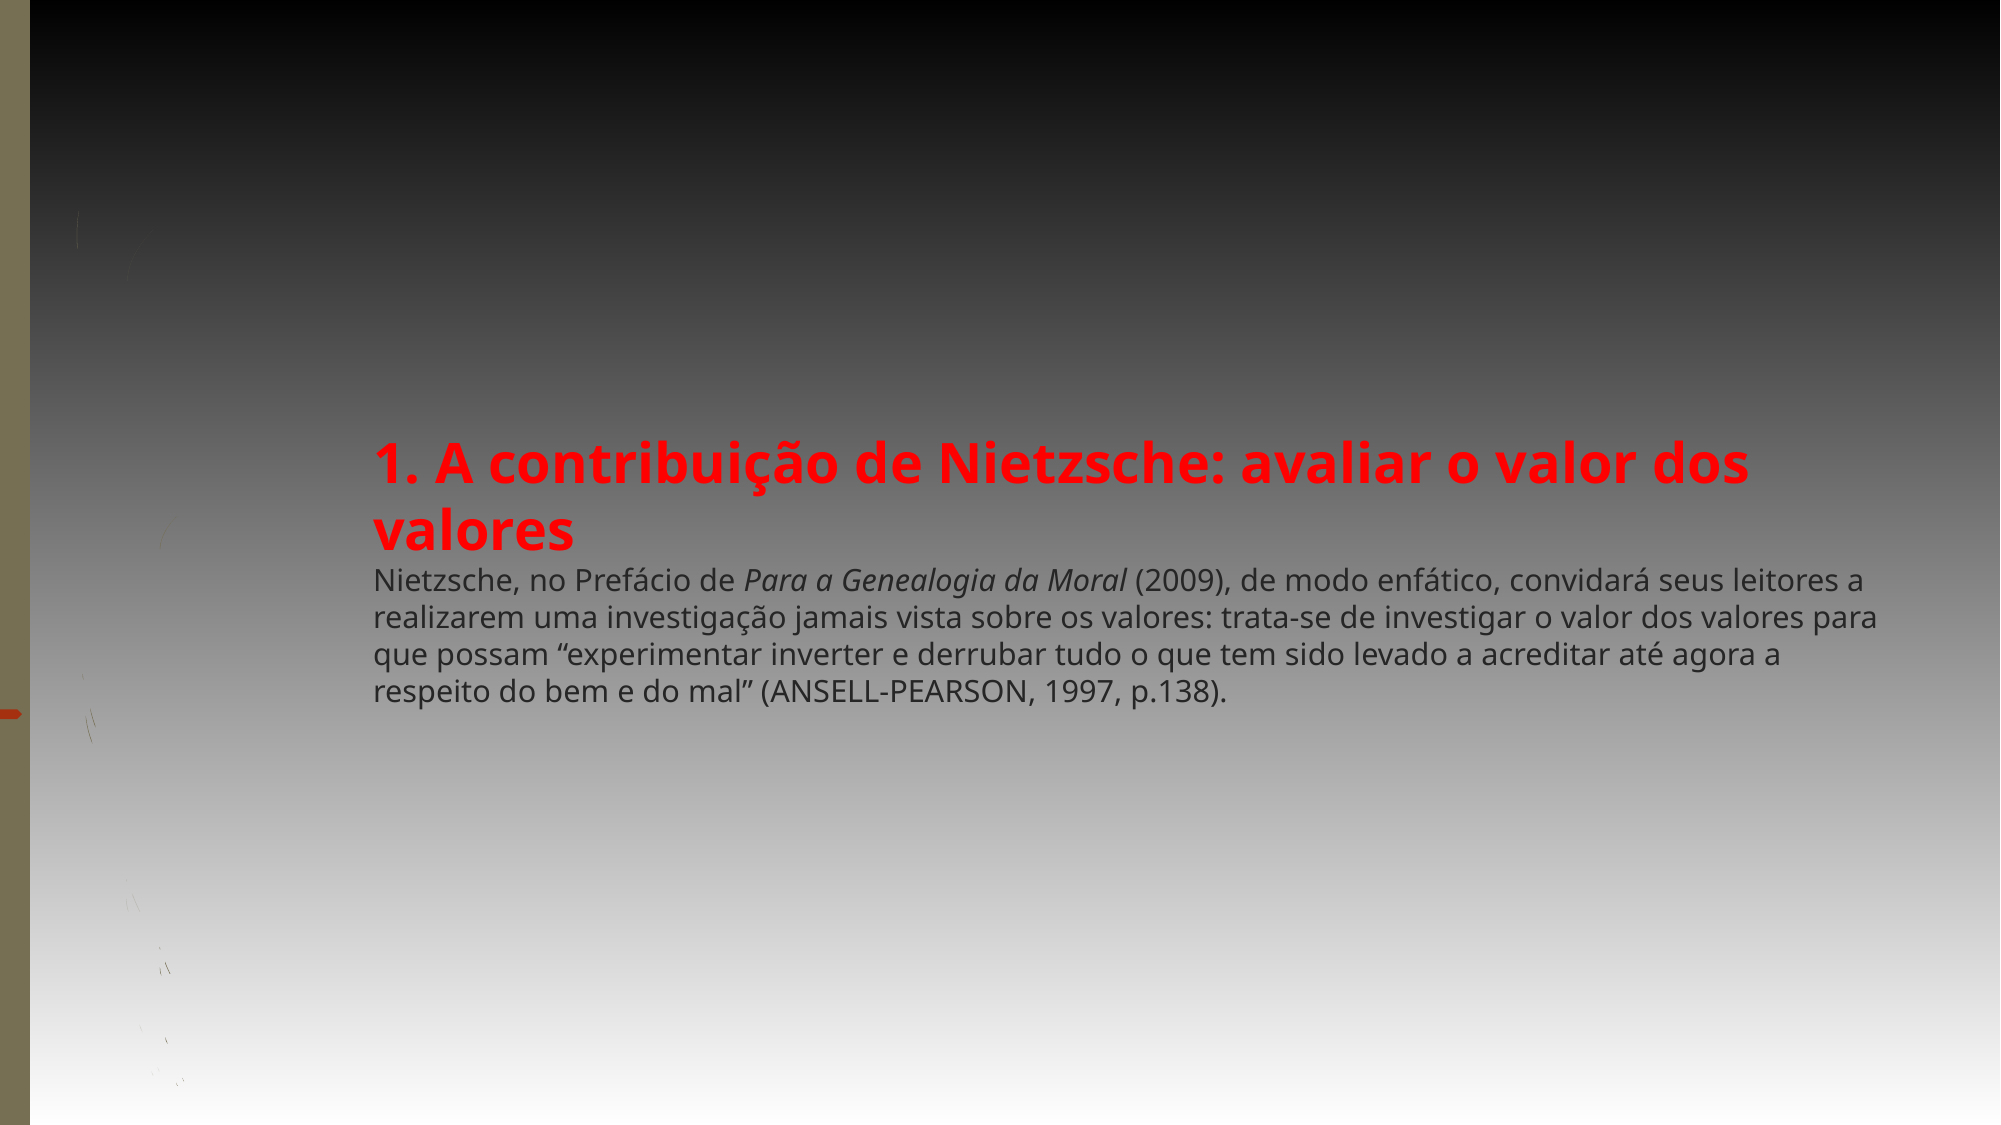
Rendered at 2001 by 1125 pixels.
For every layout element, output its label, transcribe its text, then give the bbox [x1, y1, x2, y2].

title 1. A contribuição de Nietzsche: avaliar o valor dos valores Nietzsche, no Prefácio de Para a Genealogia da Moral (2009), de modo enfático, convidará seus leitores a realizarem uma investigação jamais vista sobre os valores: trata-se de investigar o valor dos valores para que possam “experimentar inverter e derrubar tudo o que tem sido levado a acreditar até agora a respeito do bem e do mal” (ANSELL-PEARSON, 1997, p.138). [358, 76, 1908, 1050]
